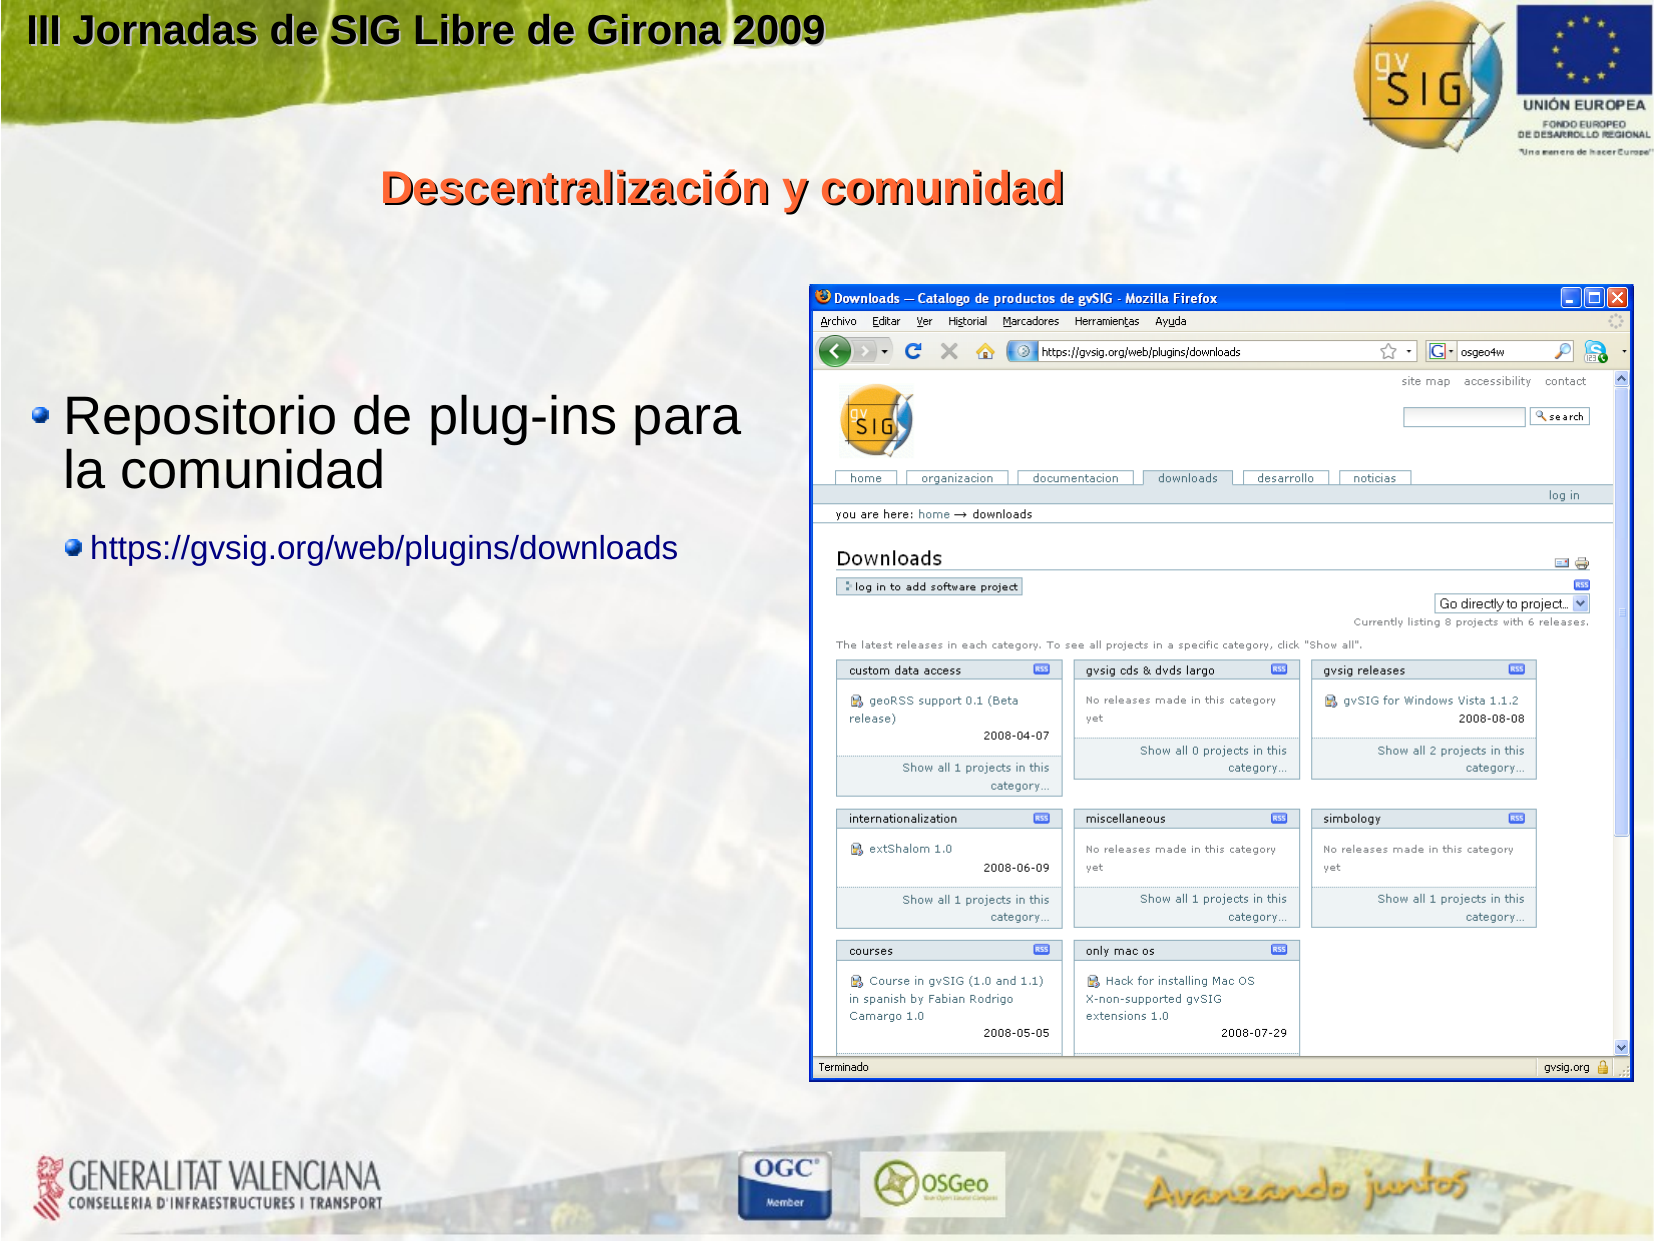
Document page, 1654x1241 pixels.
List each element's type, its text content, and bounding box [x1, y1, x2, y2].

picture [1, 0, 1654, 1241]
list Repositorio de plug-ins para la comunidad https://gvsig.org/web/plugins/downloads [32, 390, 760, 592]
text_box Descentralización y comunidad [365, 154, 1416, 250]
